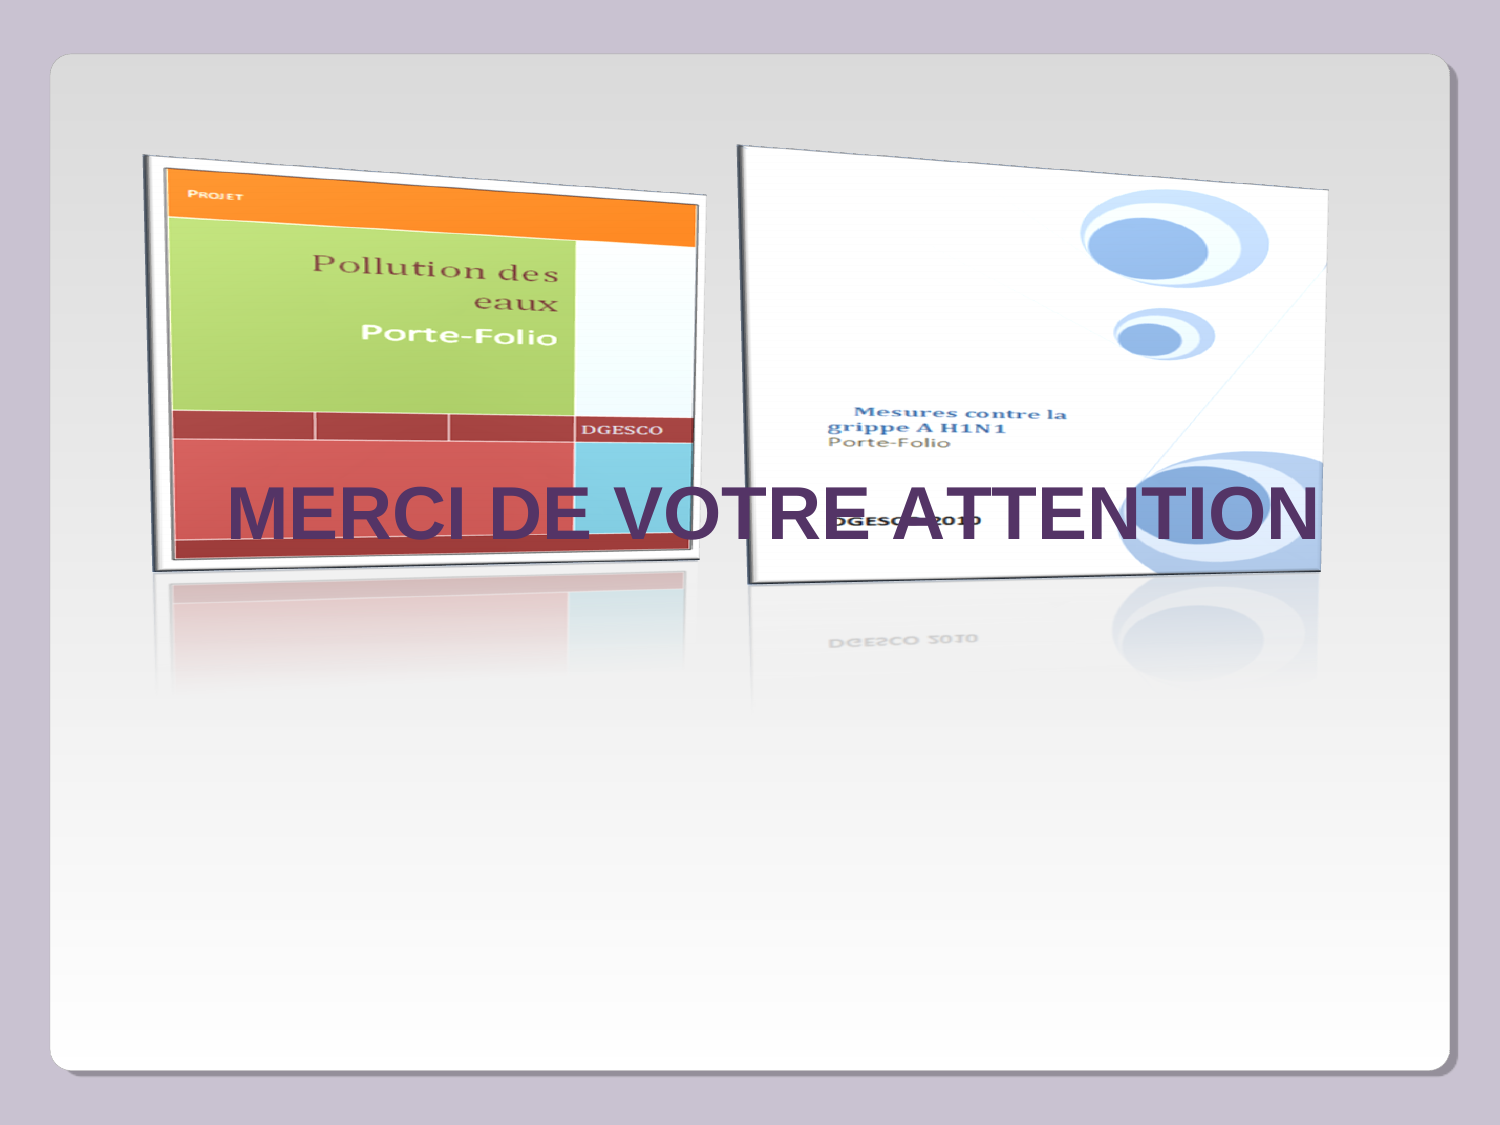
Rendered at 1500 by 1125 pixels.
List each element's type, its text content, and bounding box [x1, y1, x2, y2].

picture [734, 142, 1336, 456]
picture [140, 152, 714, 965]
picture [734, 563, 1336, 997]
text_box MERCI DE VOTRE ATTENTION [210, 456, 1348, 563]
